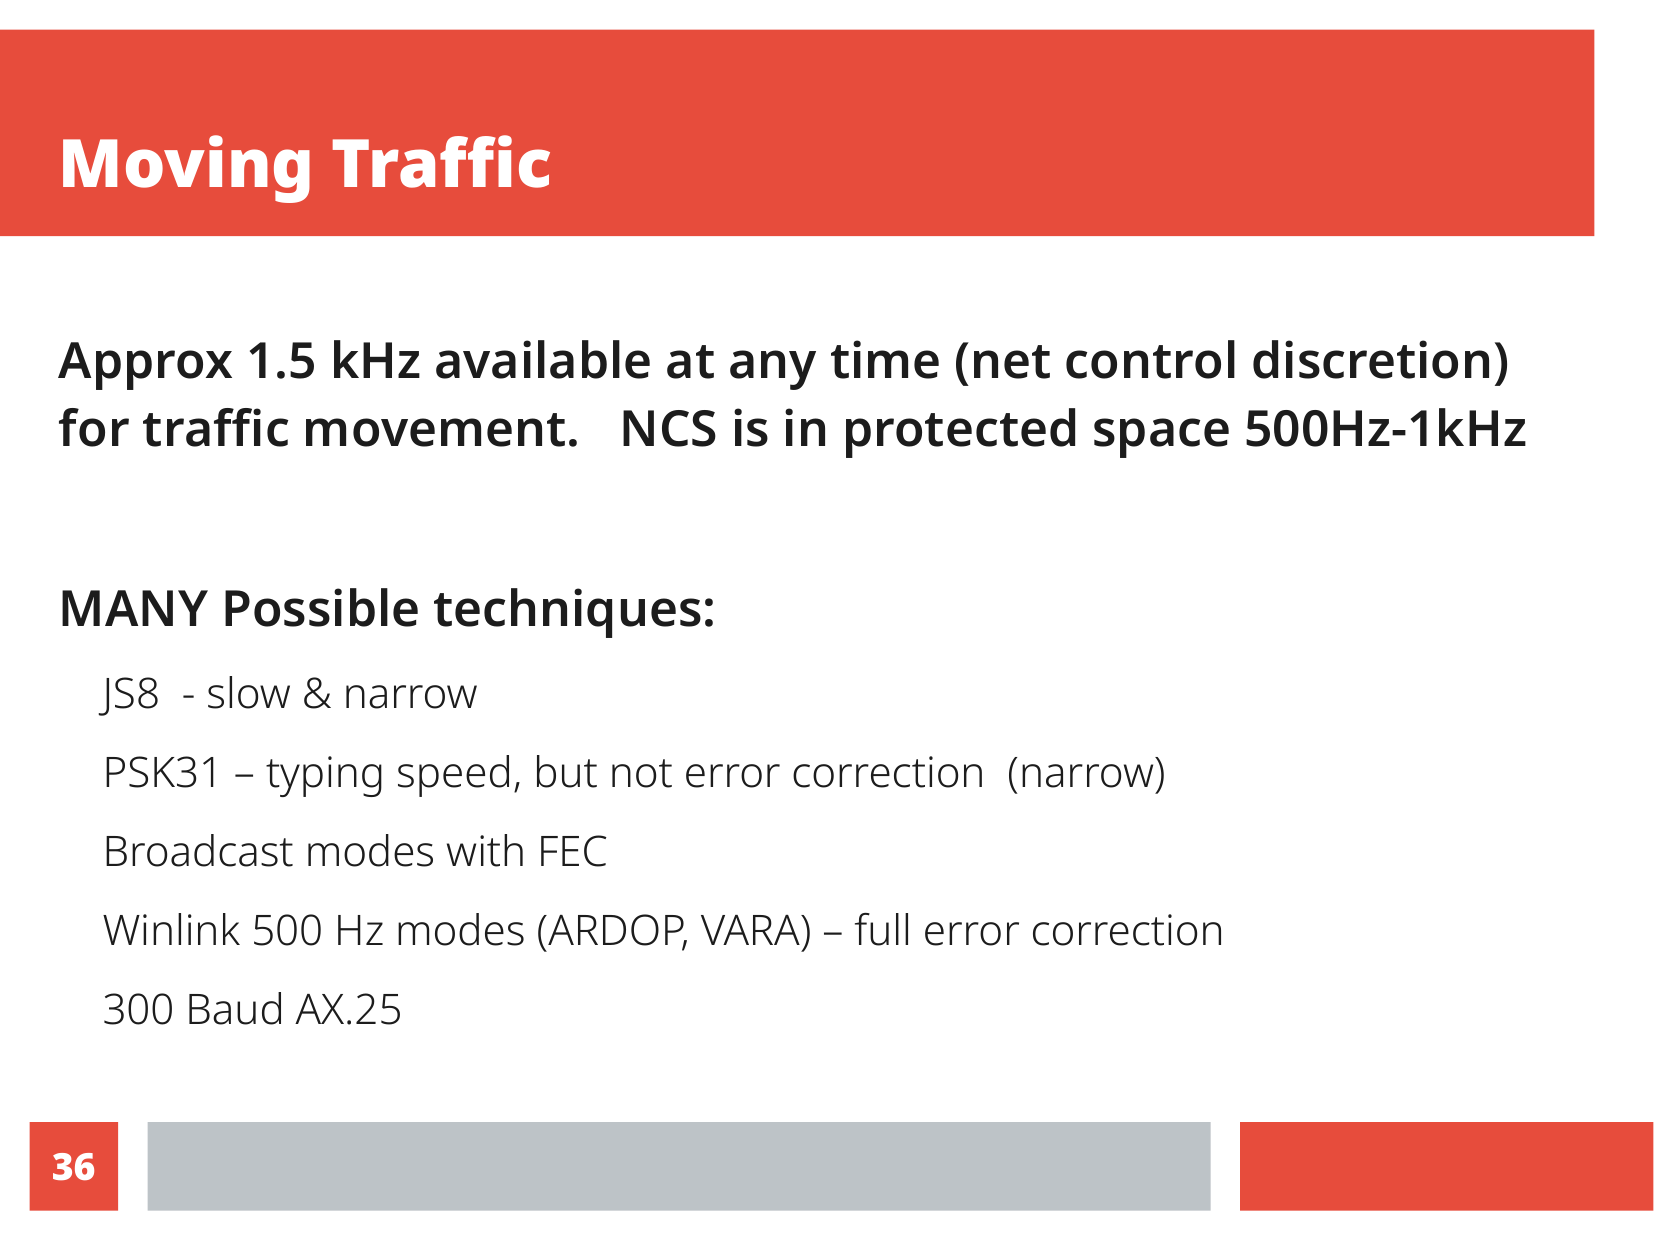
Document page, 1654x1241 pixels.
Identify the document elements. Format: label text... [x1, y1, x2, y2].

list Approx 1.5 kHz available at any time (net control discretion) for traffic movement. NCS is in protected space 500Hz-1kHz MANY Possible techniques: JS8 - slow & narrow PSK31 – typing speed, but not error correction (narrow) Broadcast modes with FEC Winlink 500 Hz modes (ARDOP, VARA) – full error correction 300 Baud AX.25 [59, 324, 1565, 1093]
title Moving Traffic [59, 59, 1595, 207]
